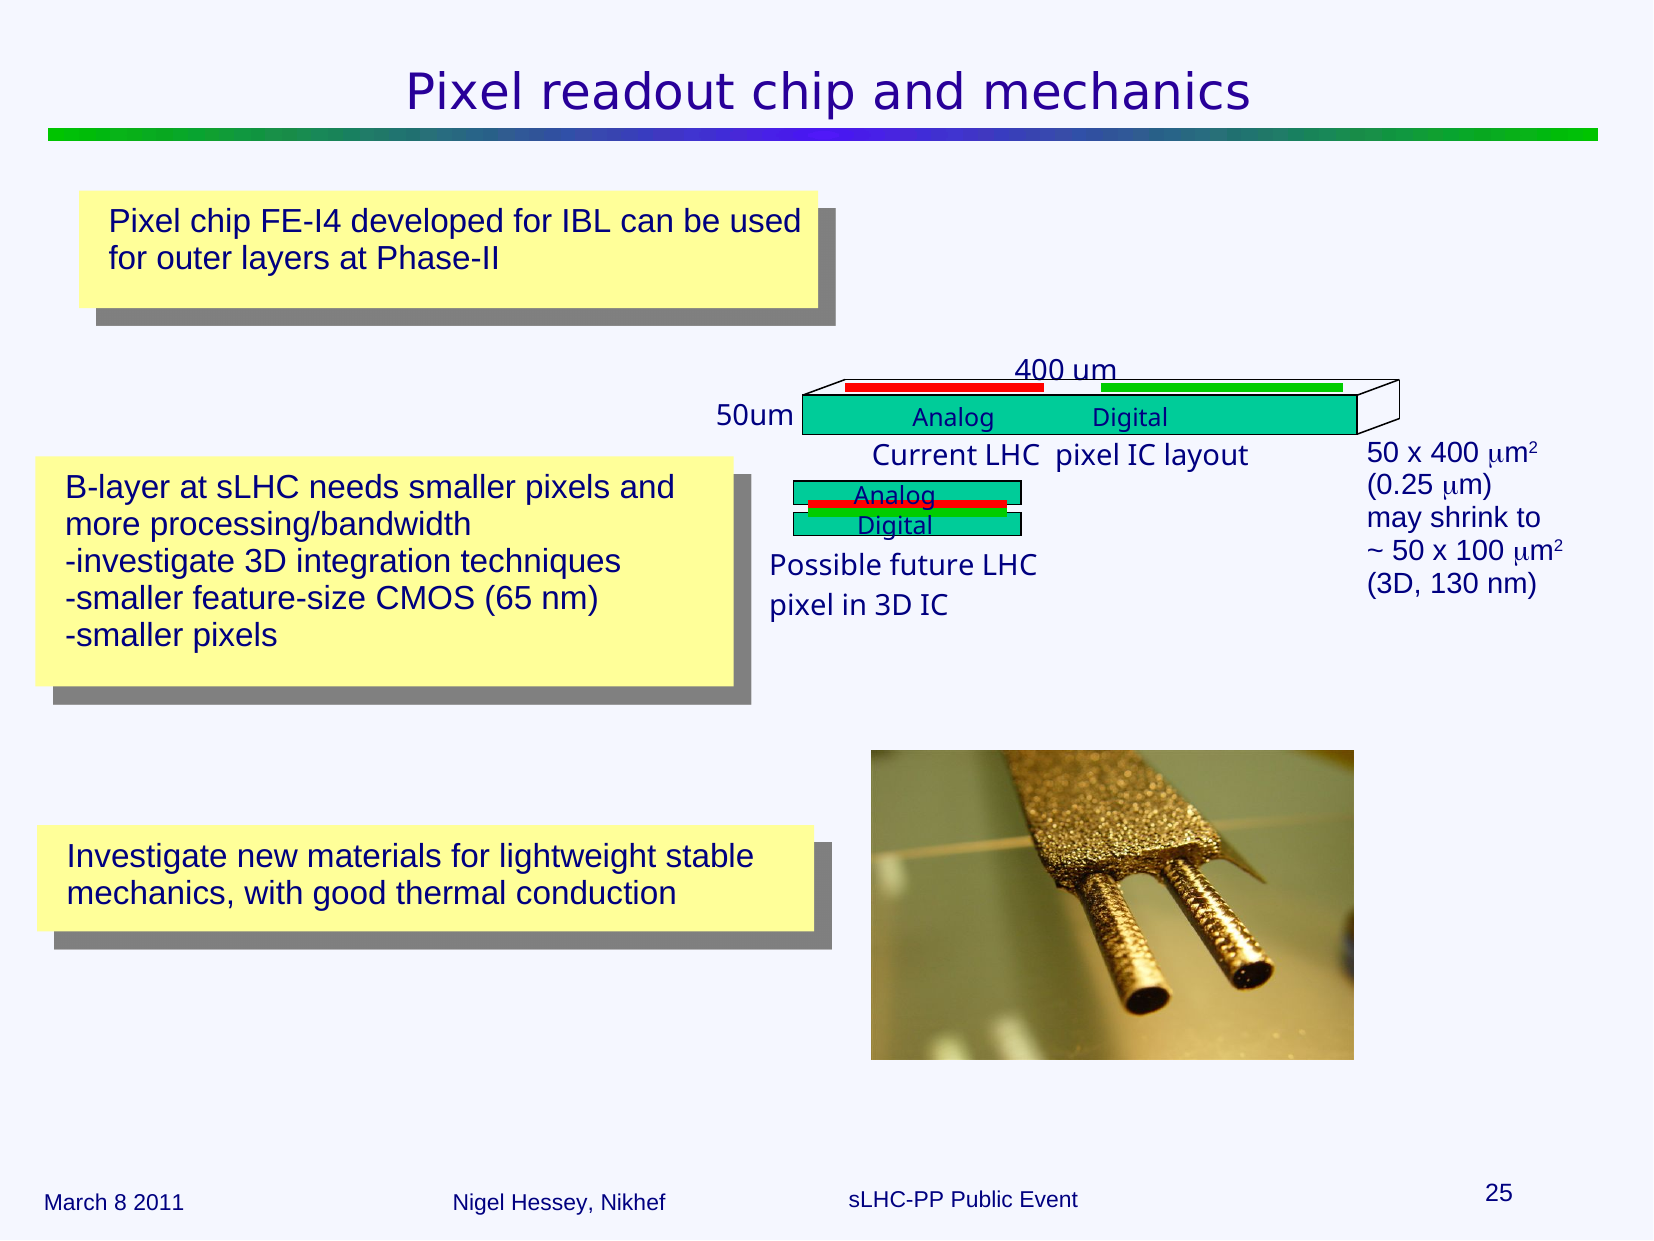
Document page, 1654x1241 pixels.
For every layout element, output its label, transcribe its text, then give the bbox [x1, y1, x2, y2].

picture [48, 128, 95, 141]
text_box 400 um [999, 341, 1133, 379]
text_box Analog [838, 470, 952, 520]
text_box 50um [700, 386, 810, 443]
title Pixel readout chip and mechanics [95, 37, 1563, 146]
text_box [952, 480, 1022, 505]
text_box Possible future LHC pixel in 3D IC [754, 536, 1088, 632]
text_box 400 um [999, 380, 1133, 392]
text_box Analog Digital [897, 392, 1259, 426]
text_box Pixel chip FE-I4 developed for IBL can be used for outer layers at Phase-II [79, 190, 819, 309]
picture [1563, 128, 1598, 141]
text_box Current LHC pixel IC layout [857, 426, 1265, 482]
text_box 400 um [1035, 361, 1044, 378]
text_box Digital [842, 499, 949, 536]
text_box B-layer at sLHC needs smaller pixels and more processing/bandwidth -investigate 3D integration techniques -smaller feature-size CMOS (65 nm) -smaller pixels [35, 456, 734, 687]
text_box 400 um [1052, 361, 1061, 378]
text_box Investigate new materials for lightweight stable mechanics, with good thermal conduction [37, 825, 815, 932]
picture [871, 750, 1354, 1060]
text_box 50 x 400 m2 (0.25 m) may shrink to ~ 50 x 100 m2 (3D, 130 nm) [1352, 427, 1637, 608]
